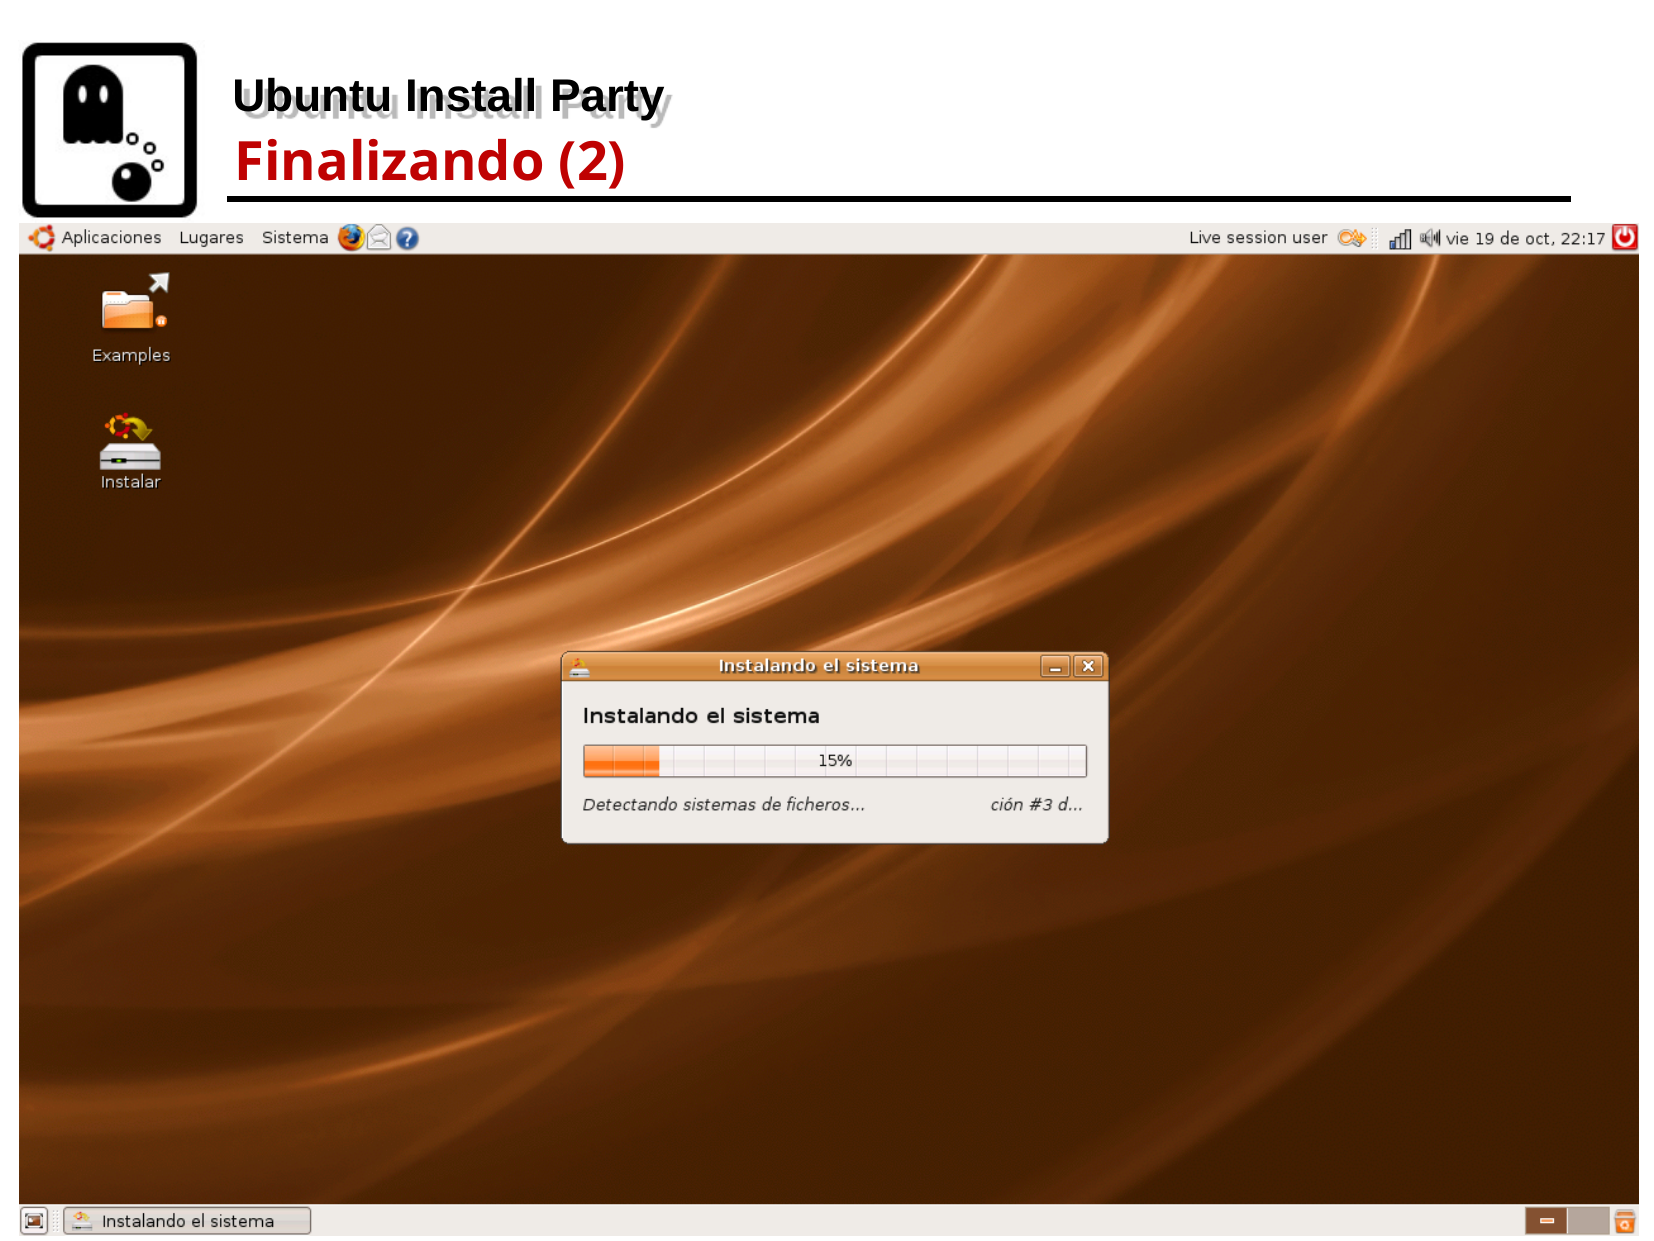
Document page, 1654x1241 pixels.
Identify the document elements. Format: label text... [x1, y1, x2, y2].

picture [18, 40, 1639, 1236]
title Finalizando (2) [234, 120, 1529, 199]
